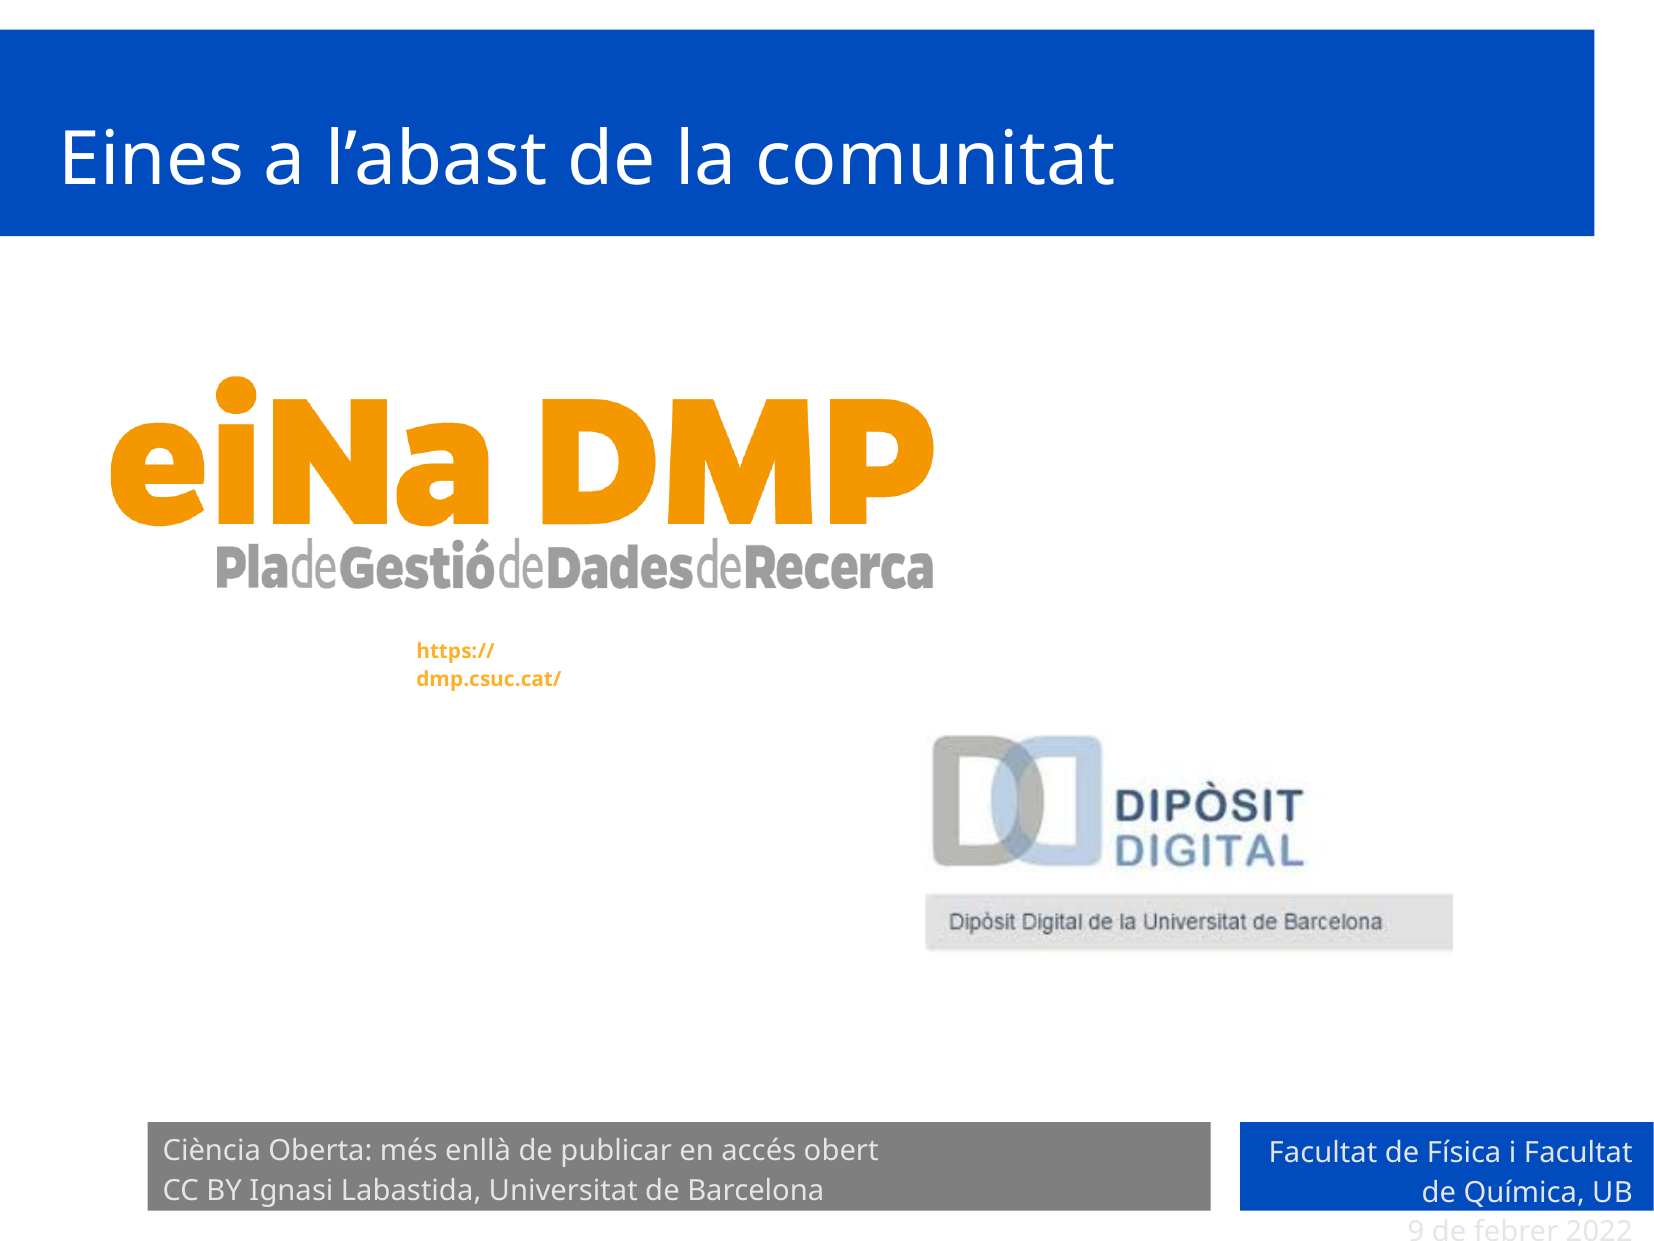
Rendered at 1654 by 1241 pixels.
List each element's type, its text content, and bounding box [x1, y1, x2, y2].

title Eines a l’abast de la comunitat [59, 59, 1595, 207]
picture [94, 366, 956, 621]
text_box https://dmp.csuc.cat/ [401, 628, 650, 691]
picture [912, 708, 1453, 981]
